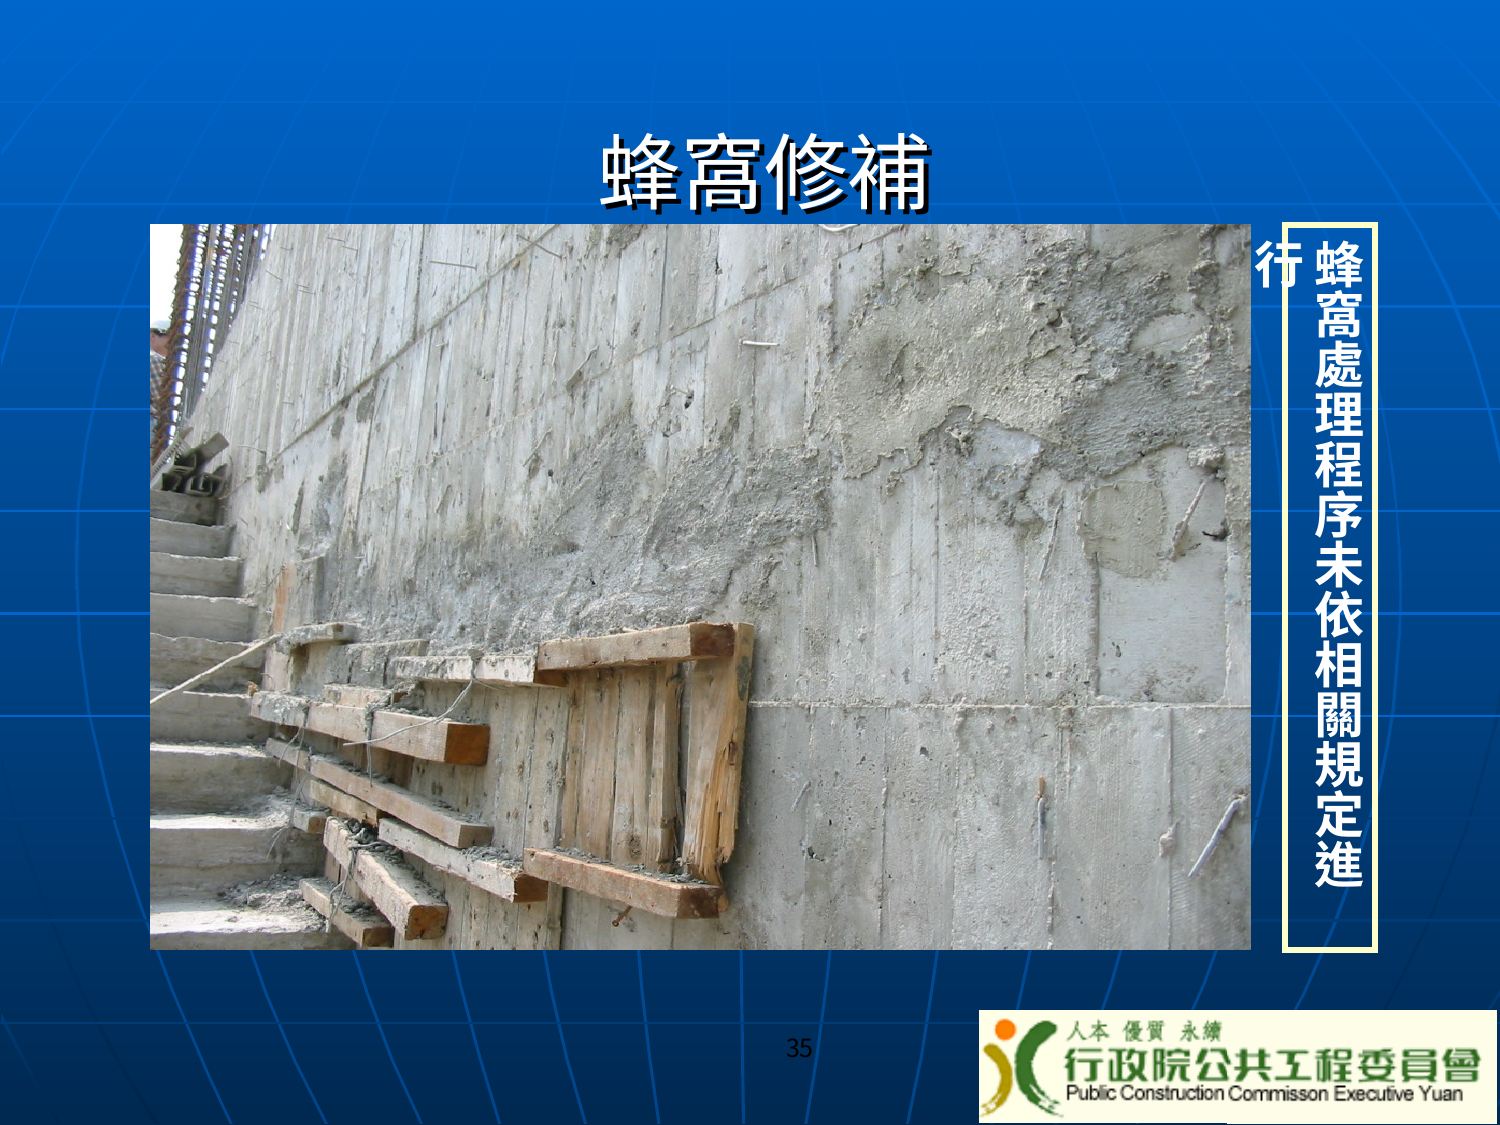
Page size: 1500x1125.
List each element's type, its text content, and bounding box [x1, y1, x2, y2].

picture [150, 224, 1251, 951]
title 蜂窩修補 [124, 112, 1404, 212]
text_box <編號> [737, 1024, 863, 1077]
picture [979, 1010, 1497, 1124]
text_box 蜂窩處理程序未依相關規定進行 [1285, 224, 1375, 951]
